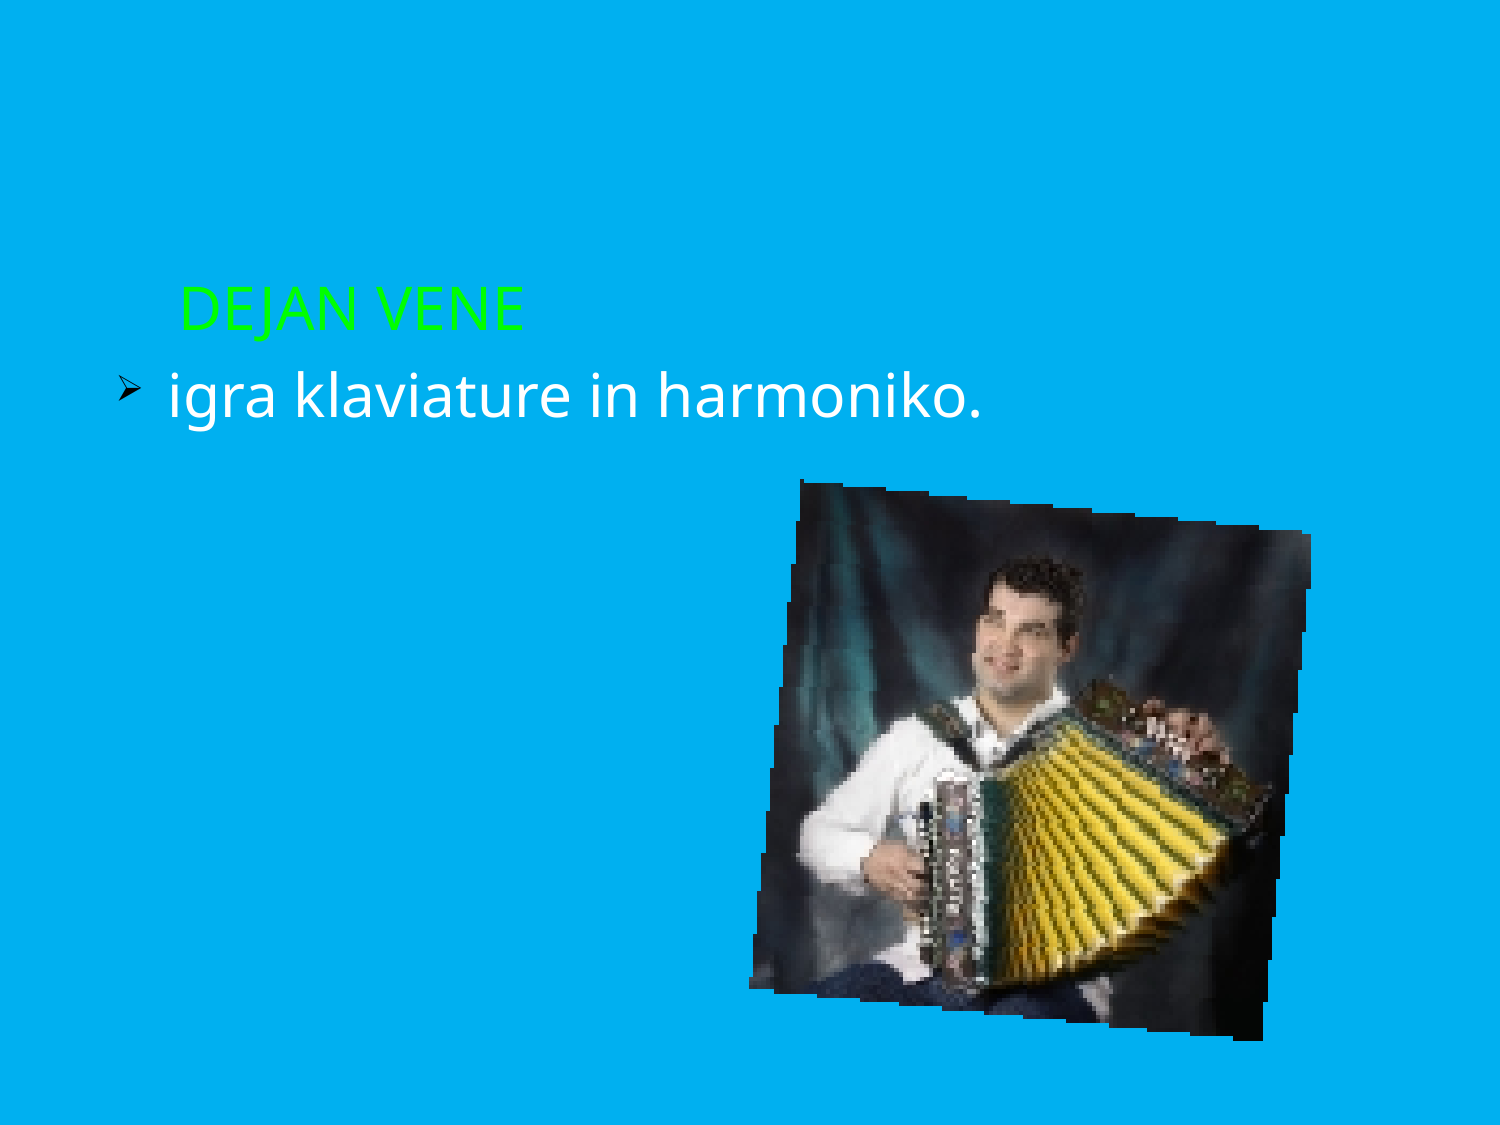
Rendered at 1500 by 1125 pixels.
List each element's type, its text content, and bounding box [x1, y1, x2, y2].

picture [750, 480, 1310, 1040]
list DEJAN VENE igra klaviature in harmoniko. [100, 262, 1438, 1000]
